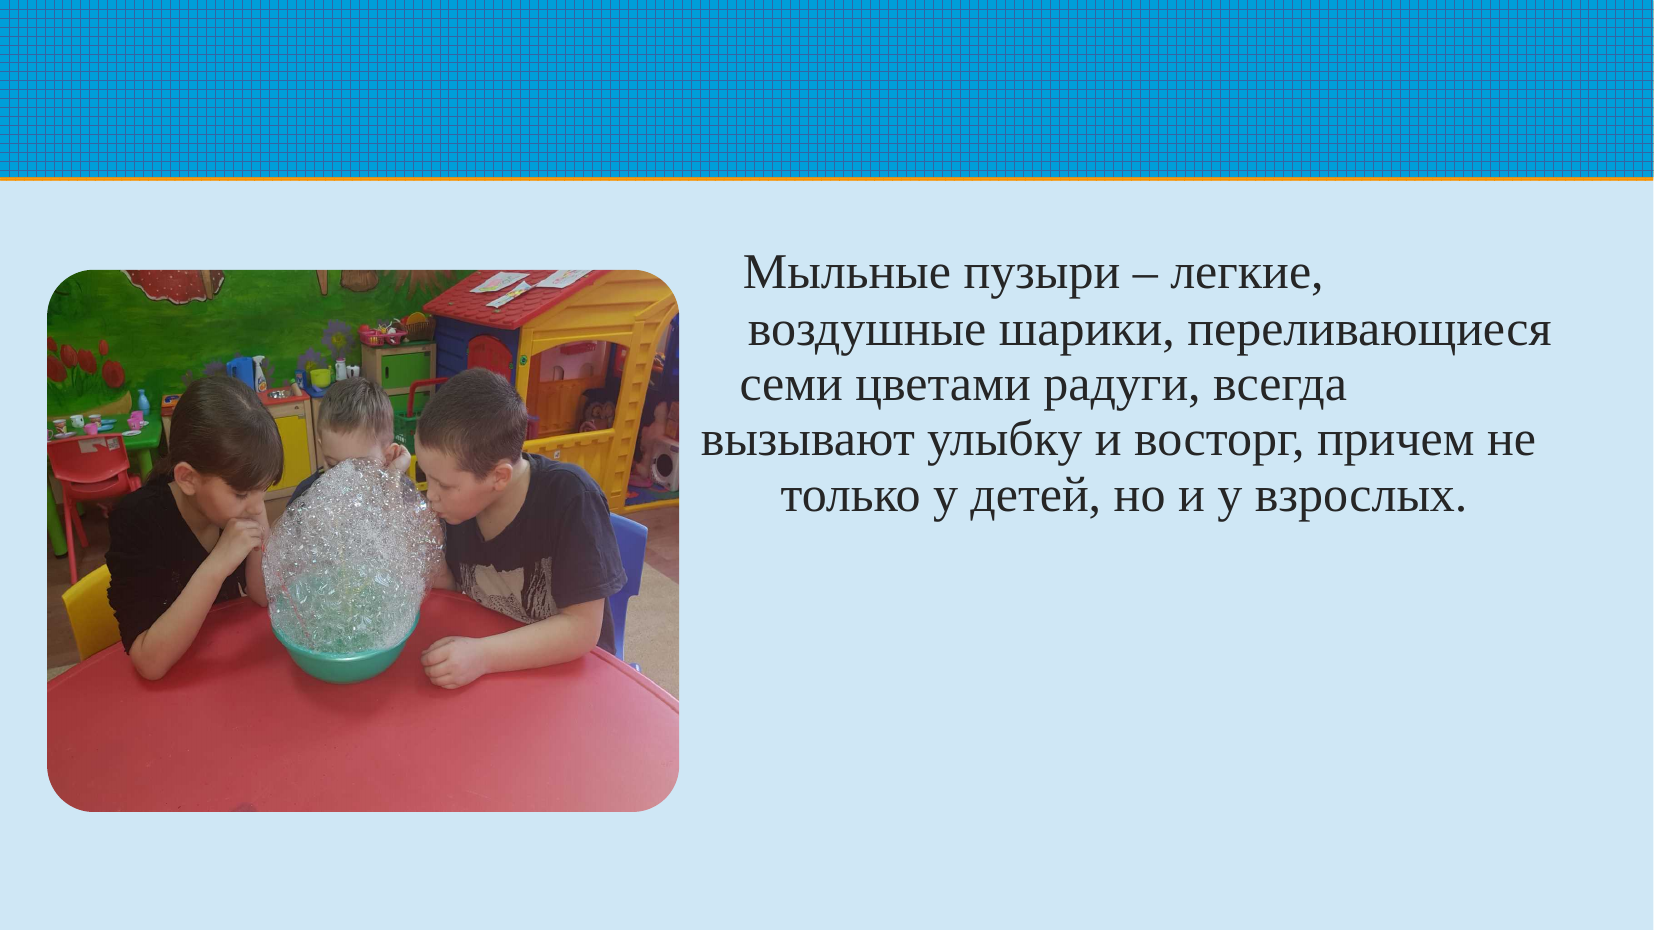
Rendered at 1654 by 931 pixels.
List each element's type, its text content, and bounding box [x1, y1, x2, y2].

list Мыльные пузыри – легкие, воздушные шарики, переливающиеся семи цветами радуги, всегда вызывают улыбку и восторг, причем не только у детей, но и у взрослых. [88, 236, 1565, 813]
text_box [47, 269, 680, 813]
